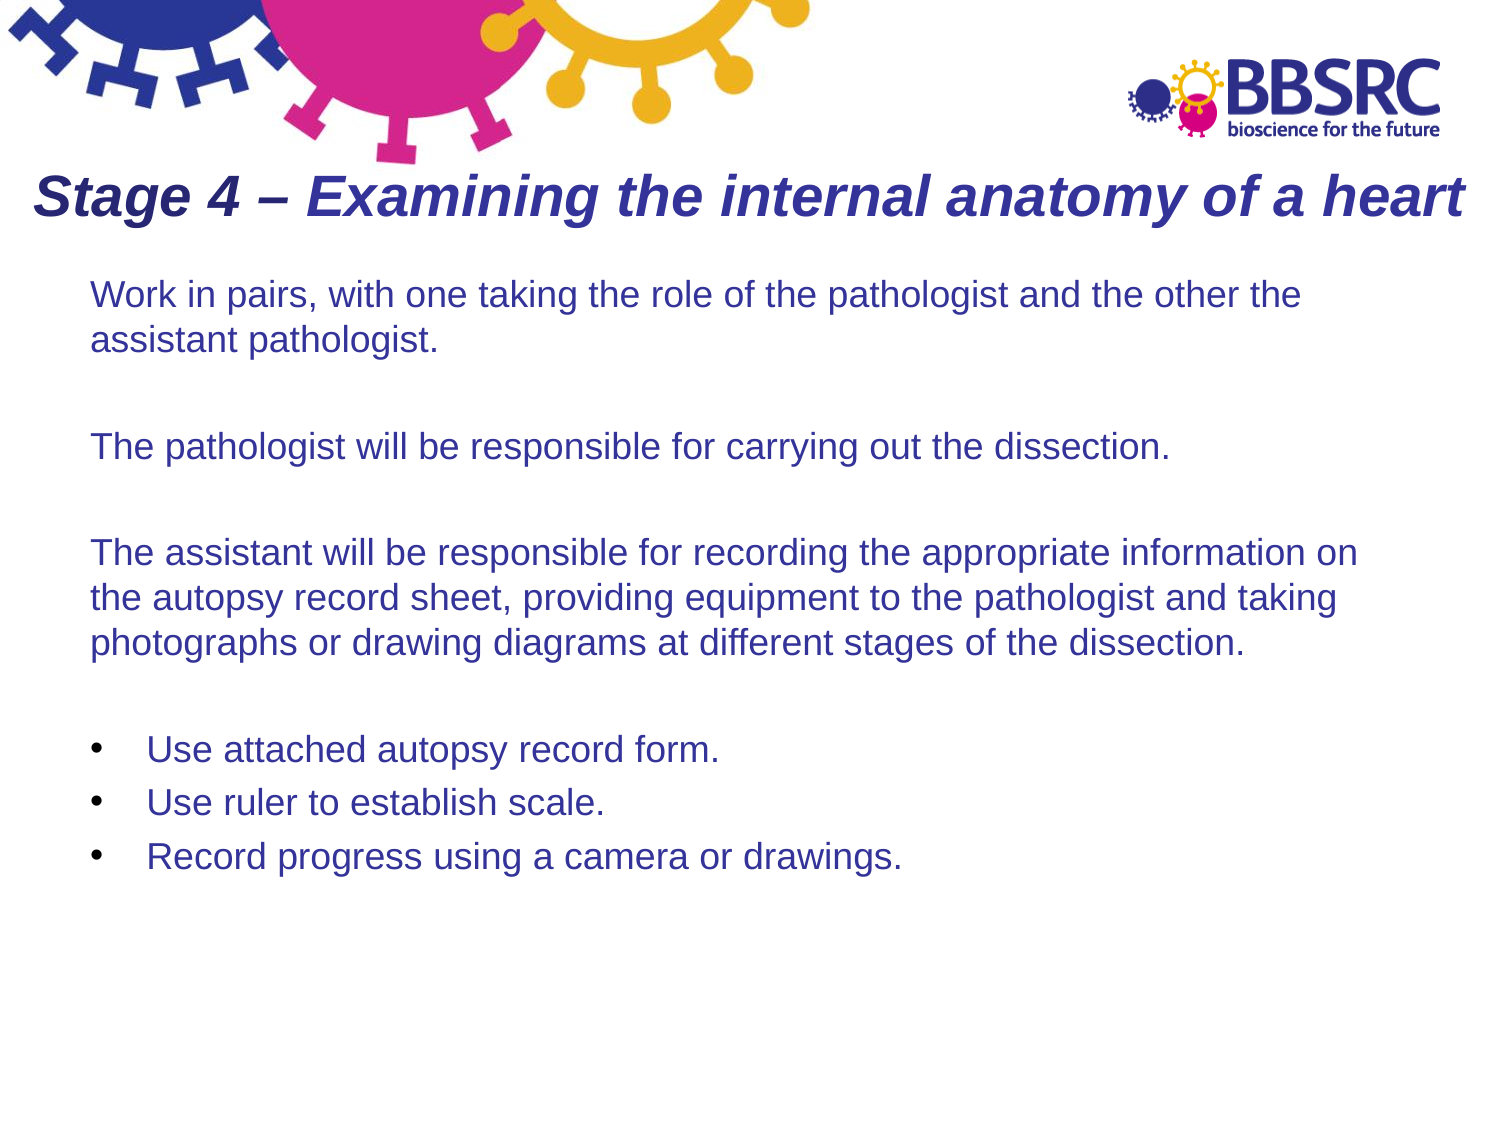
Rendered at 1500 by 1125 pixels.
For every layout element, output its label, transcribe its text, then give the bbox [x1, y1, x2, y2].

list Work in pairs, with one taking the role of the pathologist and the other the assistant pathologist. The pathologist will be responsible for carrying out the dissection. The assistant will be responsible for recording the appropriate information on the autopsy record sheet, providing equipment to the pathologist and taking photographs or drawing diagrams at different stages of the dissection. Use attached autopsy record form. Use ruler to establish scale. Record progress using a camera or drawings. [75, 262, 1400, 1095]
title Stage 4 – Examining the internal anatomy of a heart [0, 150, 1500, 256]
